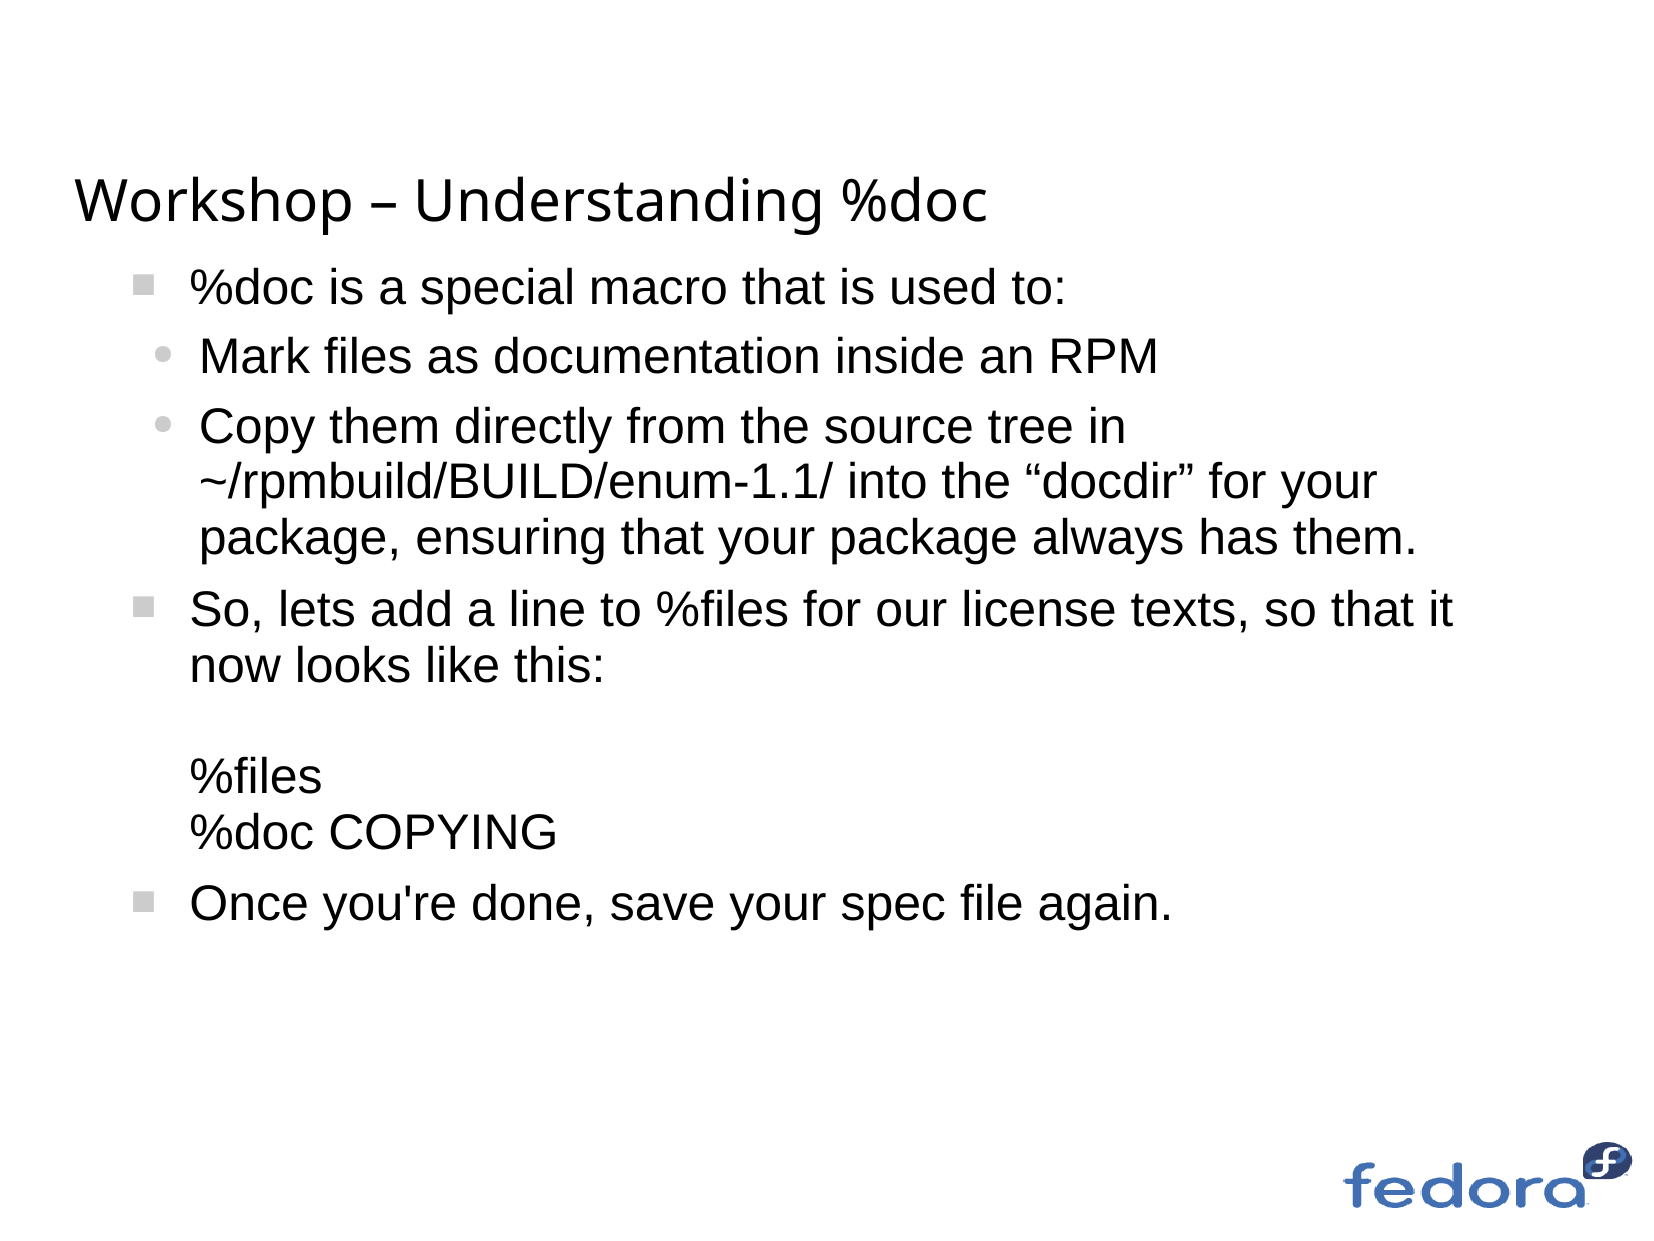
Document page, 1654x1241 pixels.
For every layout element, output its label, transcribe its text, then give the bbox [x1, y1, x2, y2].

list %doc is a special macro that is used to: Mark files as documentation inside an RPM Copy them directly from the source tree in ~/rpmbuild/BUILD/enum-1.1/ into the “docdir” for your package, ensuring that your package always has them. So, lets add a line to %files for our license texts, so that it now looks like this: %files %doc COPYING Once you're done, save your spec file again. [77, 259, 1500, 1168]
title Workshop – Understanding %doc [74, 140, 1506, 259]
picture [1332, 1124, 1651, 1227]
